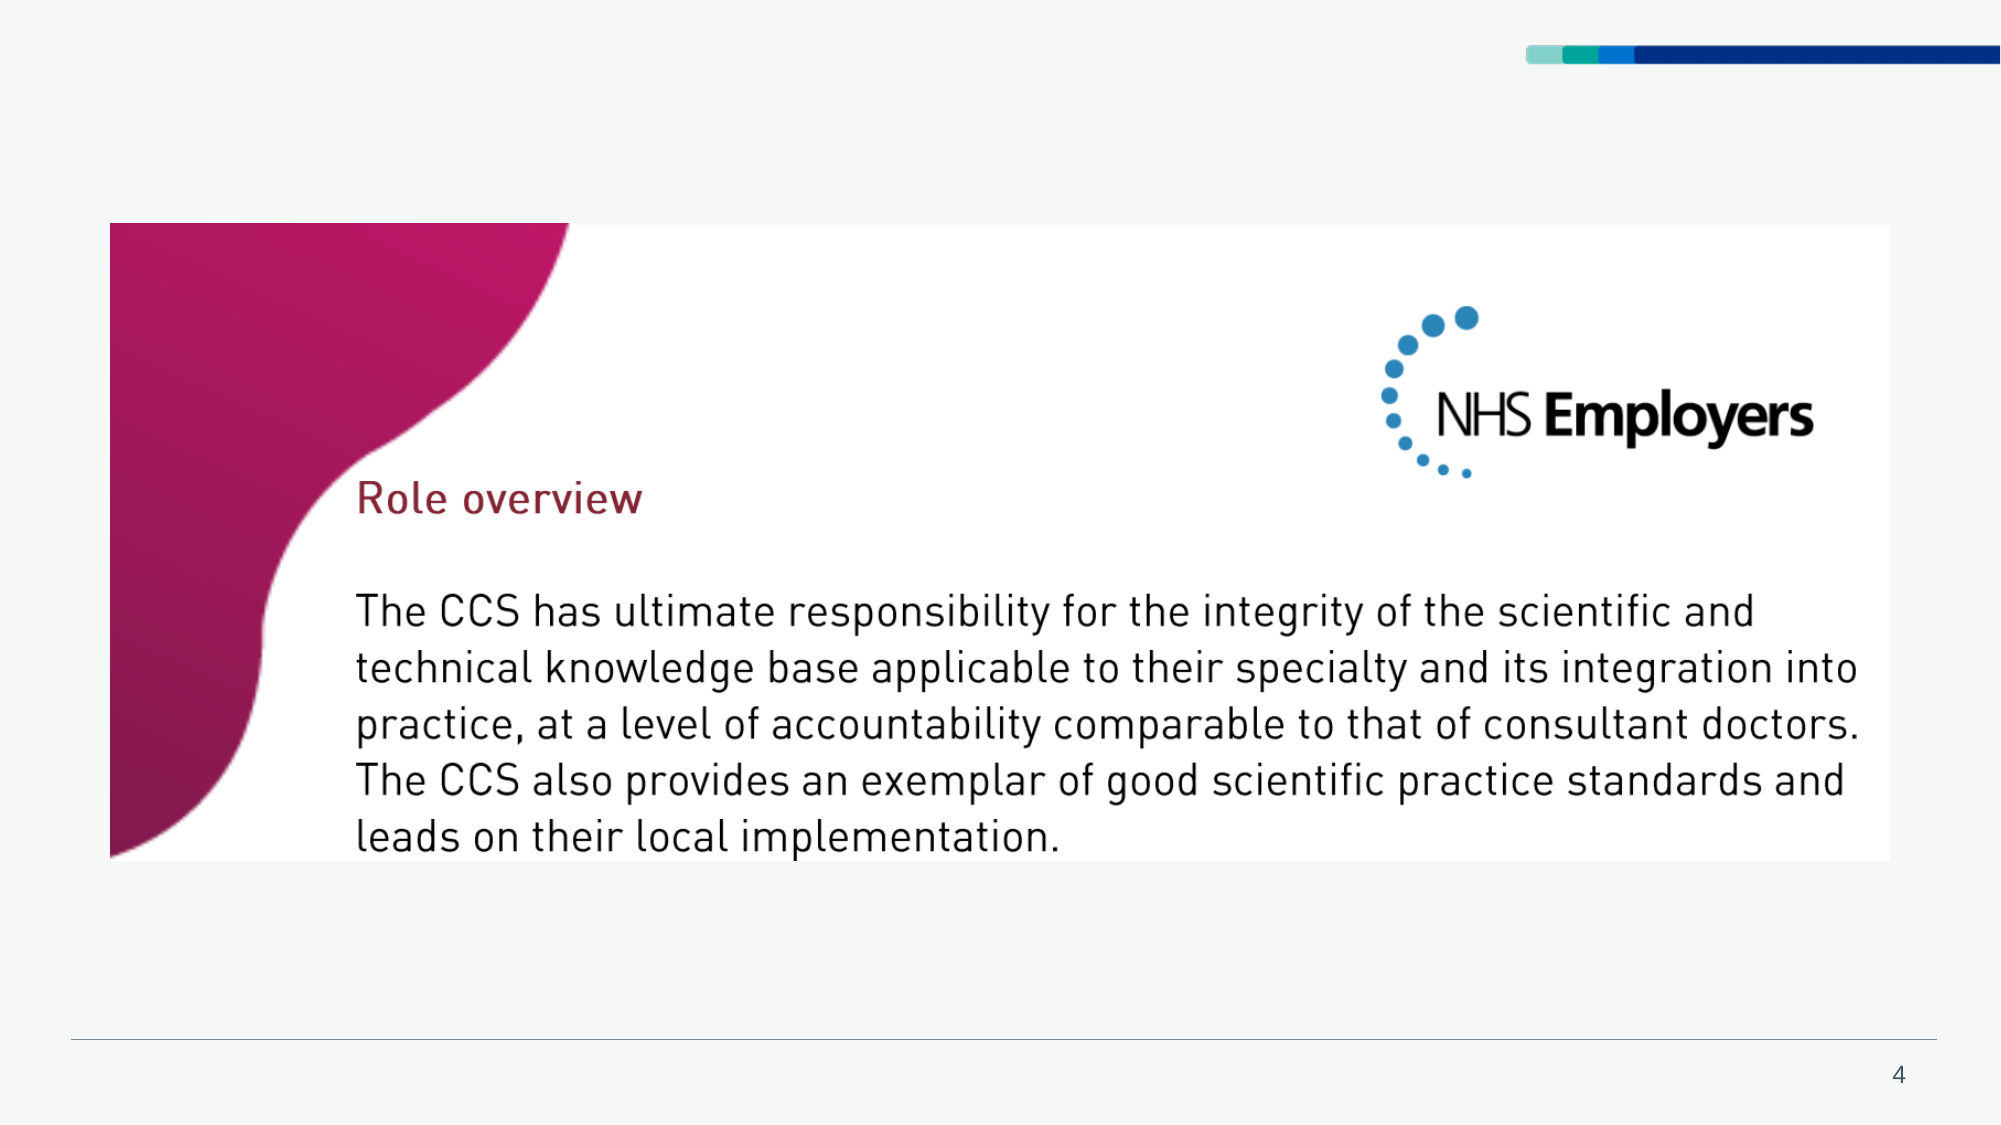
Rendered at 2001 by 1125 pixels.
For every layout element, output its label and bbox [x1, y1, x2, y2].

picture [110, 223, 1890, 861]
